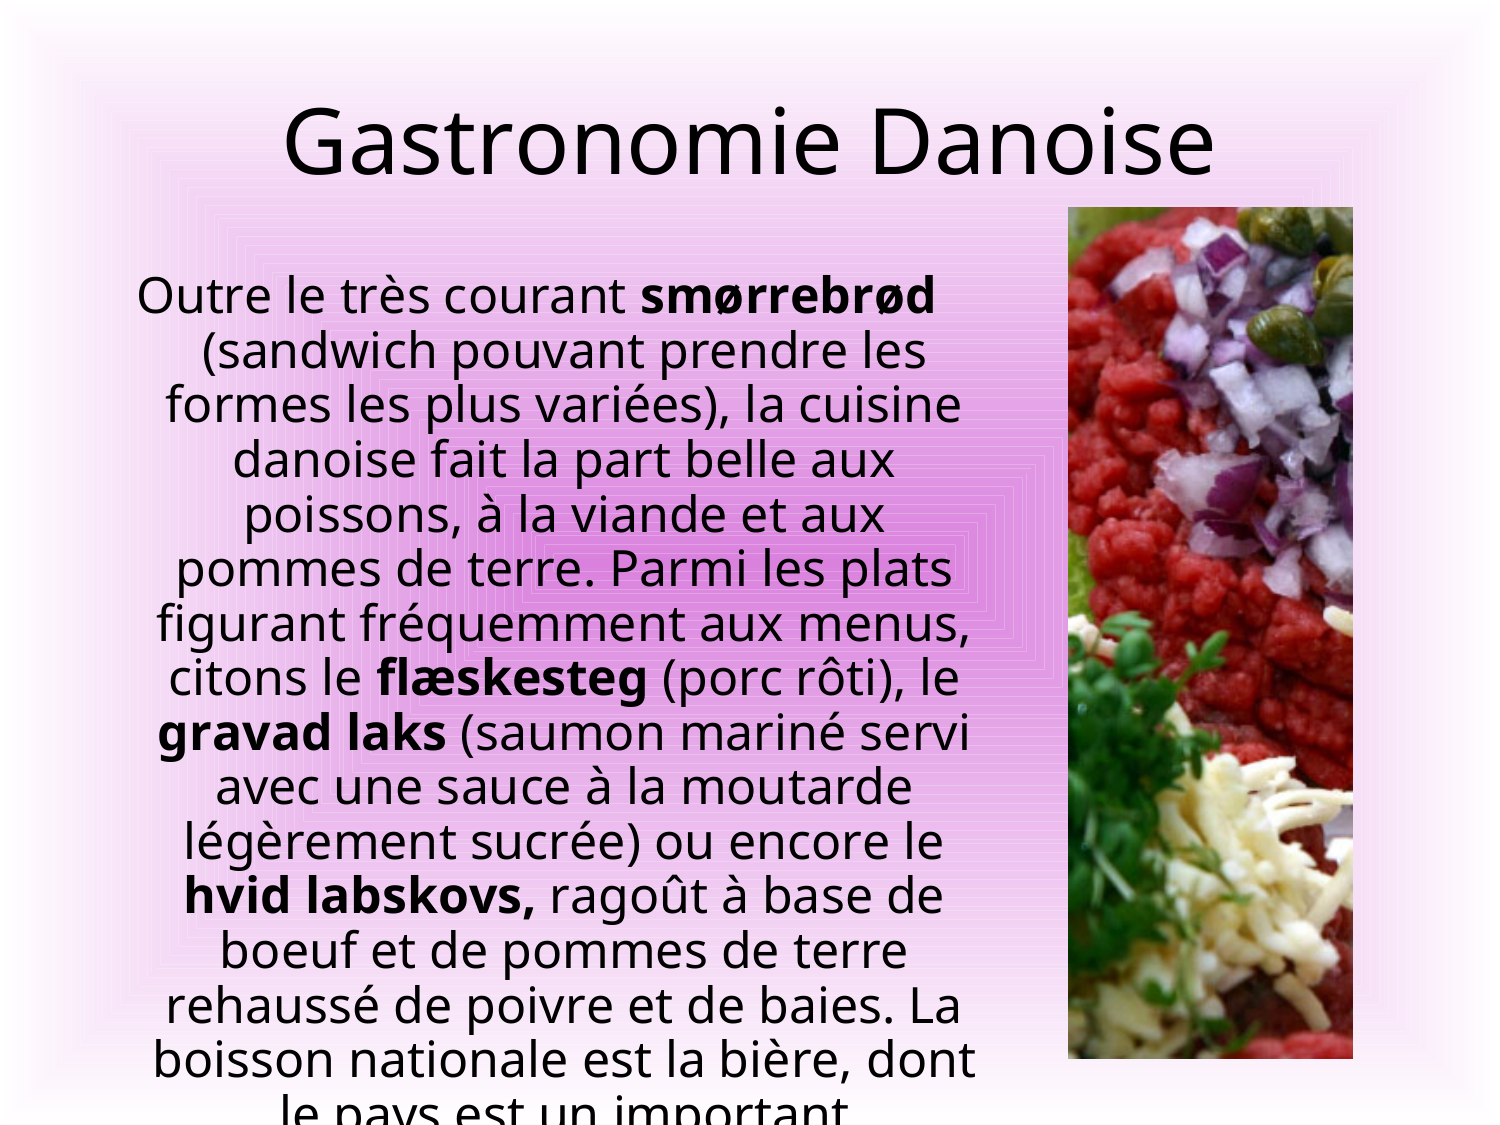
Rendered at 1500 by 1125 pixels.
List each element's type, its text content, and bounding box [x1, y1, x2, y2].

title Gastronomie Danoise [75, 45, 1426, 233]
picture [1068, 207, 1353, 1059]
list Outre le très courant smørrebrød (sandwich pouvant prendre les formes les plus variées), la cuisine danoise fait la part belle aux poissons, à la viande et aux pommes de terre. Parmi les plats figurant fréquemment aux menus, citons le flæskesteg (porc rôti), le gravad laks (saumon mariné servi avec une sauce à la moutarde légèrement sucrée) ou encore le hvid labskovs, ragoût à base de boeuf et de pommes de terre rehaussé de poivre et de baies. La boisson nationale est la bière, dont le pays est un important producteur européen. [75, 262, 999, 1125]
